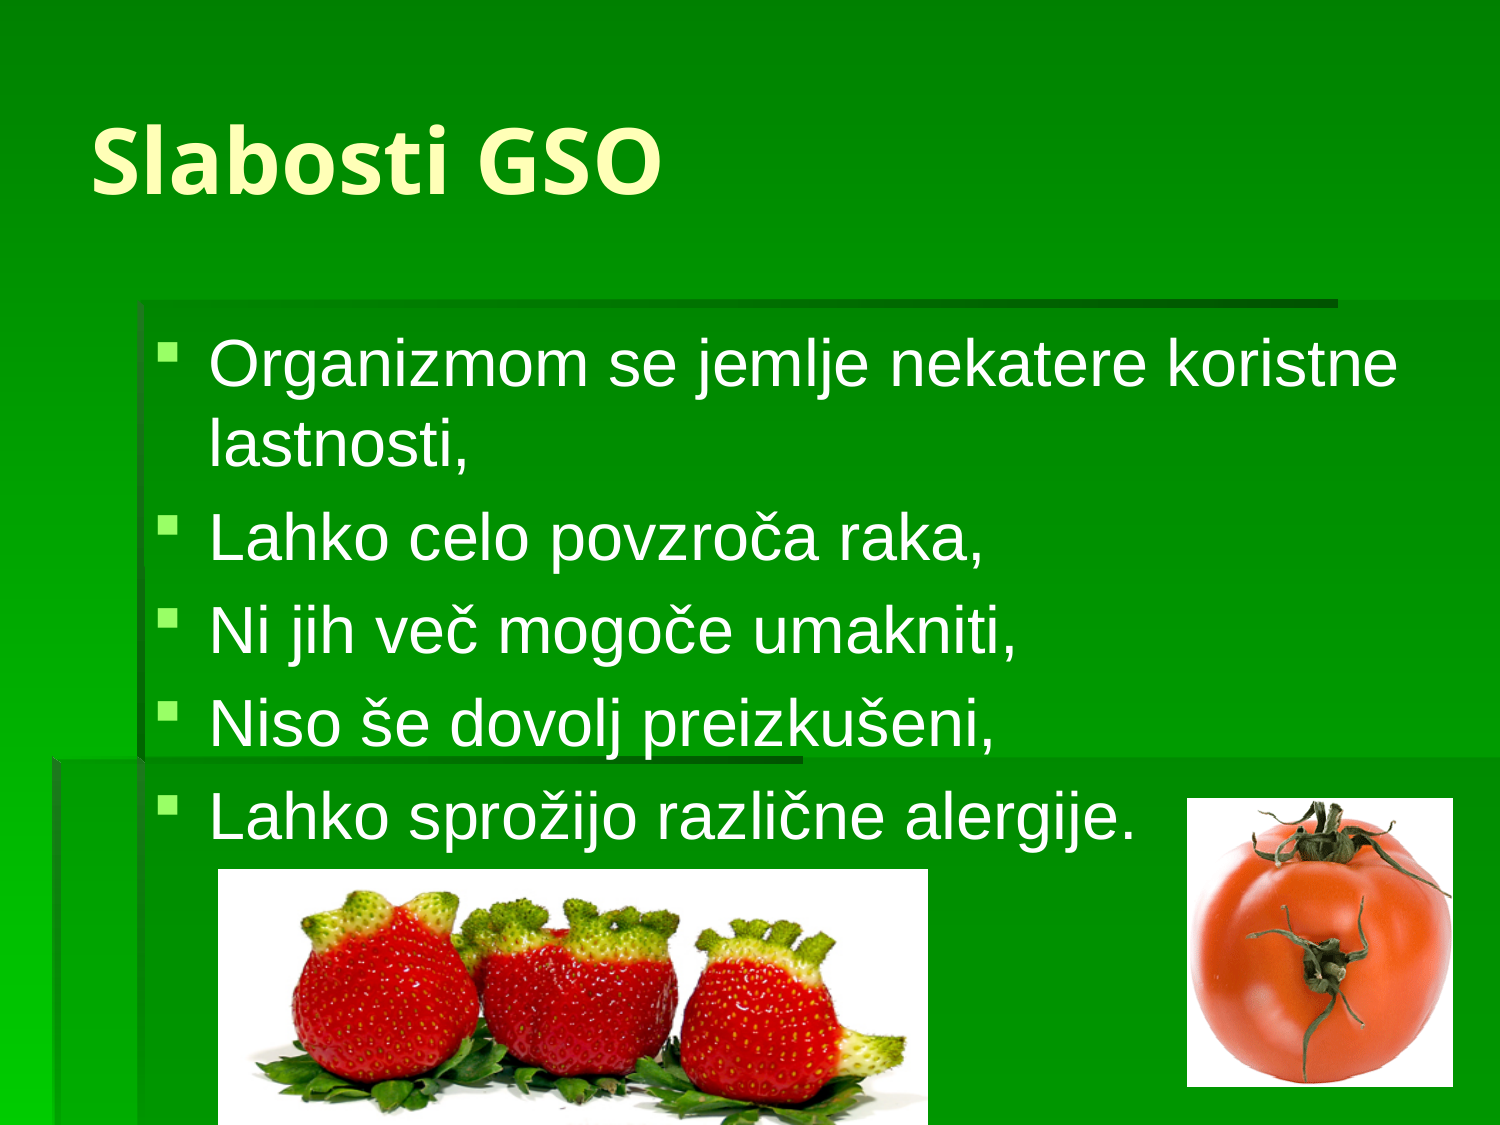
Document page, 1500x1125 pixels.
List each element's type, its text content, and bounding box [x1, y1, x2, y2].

list Organizmom se jemlje nekatere koristne lastnosti, Lahko celo povzroča raka, Ni jih več mogoče umakniti, Niso še dovolj preizkušeni, Lahko sprožijo različne alergije. [137, 312, 1451, 1000]
title Slabosti GSO [75, 40, 1451, 275]
picture [218, 869, 928, 1125]
picture [1187, 798, 1453, 1087]
